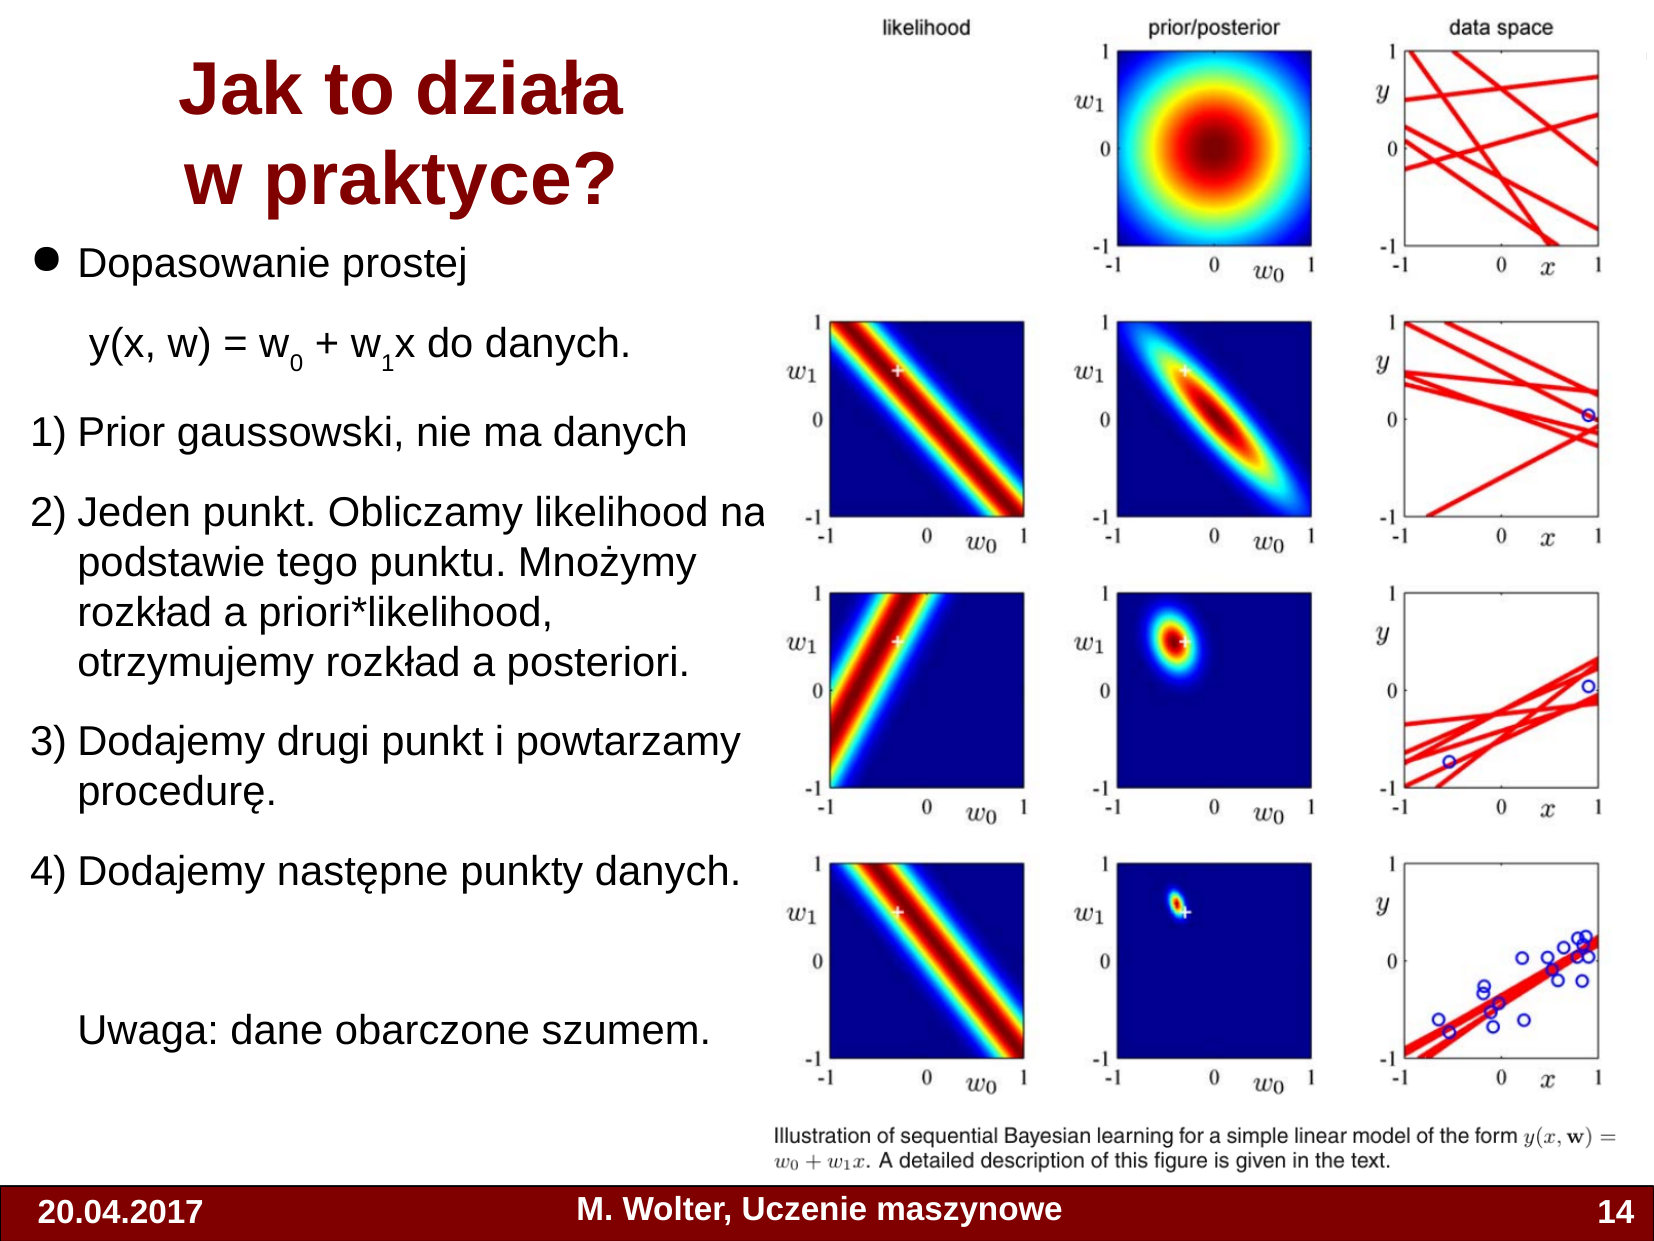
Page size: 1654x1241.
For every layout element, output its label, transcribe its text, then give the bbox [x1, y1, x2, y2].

list Dopasowanie prostej y(x, w) = w0 + w1x do danych. Prior gaussowski, nie ma danych Jeden punkt. Obliczamy likelihood na podstawie tego punktu. Mnożymy rozkład a priori*likelihood, otrzymujemy rozkład a posteriori. Dodajemy drugi punkt i powtarzamy procedurę. Dodajemy następne punkty danych. Uwaga: dane obarczone szumem. [30, 236, 764, 1152]
title Jak to działa w praktyce? [82, 25, 721, 233]
picture [764, 0, 1654, 1186]
